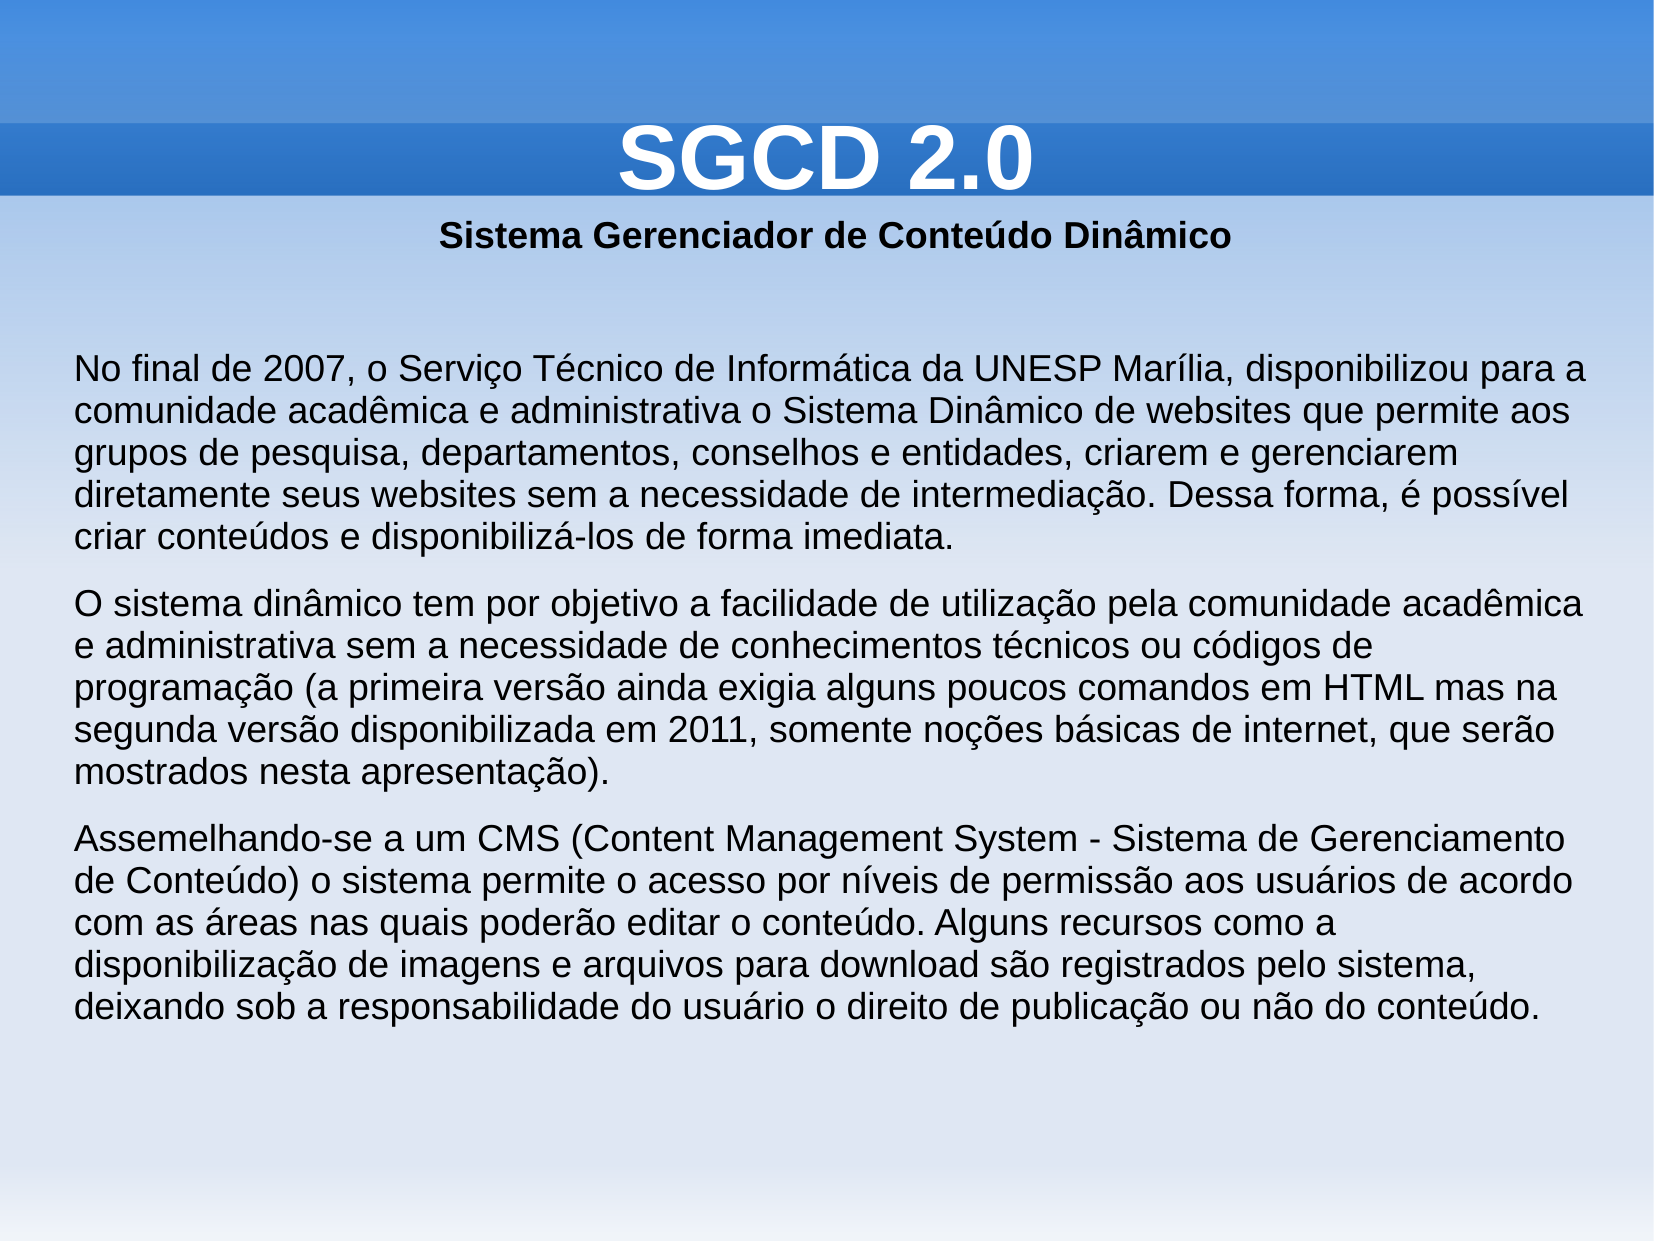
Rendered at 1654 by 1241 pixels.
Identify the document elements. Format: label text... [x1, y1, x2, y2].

picture [0, 0, 1654, 1241]
title SGCD 2.0 [82, 49, 1571, 206]
text_box Sistema Gerenciador de Conteúdo Dinâmico No final de 2007, o Serviço Técnico de Informática da UNESP Marília, disponibilizou para a comunidade acadêmica e administrativa o Sistema Dinâmico de websites que permite aos grupos de pesquisa, departamentos, conselhos e entidades, criarem e gerenciarem diretamente seus websites sem a necessidade de intermediação. Dessa forma, é possível criar conteúdos e disponibilizá-los de forma imediata. O sistema dinâmico tem por objetivo a facilidade de utilização pela comunidade acadêmica e administrativa sem a necessidade de conhecimentos técnicos ou códigos de programação (a primeira versão ainda exigia alguns poucos comandos em HTML mas na segunda versão disponibilizada em 2011, somente noções básicas de internet, que serão mostrados nesta apresentação). Assemelhando-se a um CMS (Content Management System - Sistema de Gerenciamento de Conteúdo) o sistema permite o acesso por níveis de permissão aos usuários de acordo com as áreas nas quais poderão editar o conteúdo. Alguns recursos como a disponibilização de imagens e arquivos para download são registrados pelo sistema, deixando sob a responsabilidade do usuário o direito de publicação ou não do conteúdo. [59, 206, 1613, 1182]
